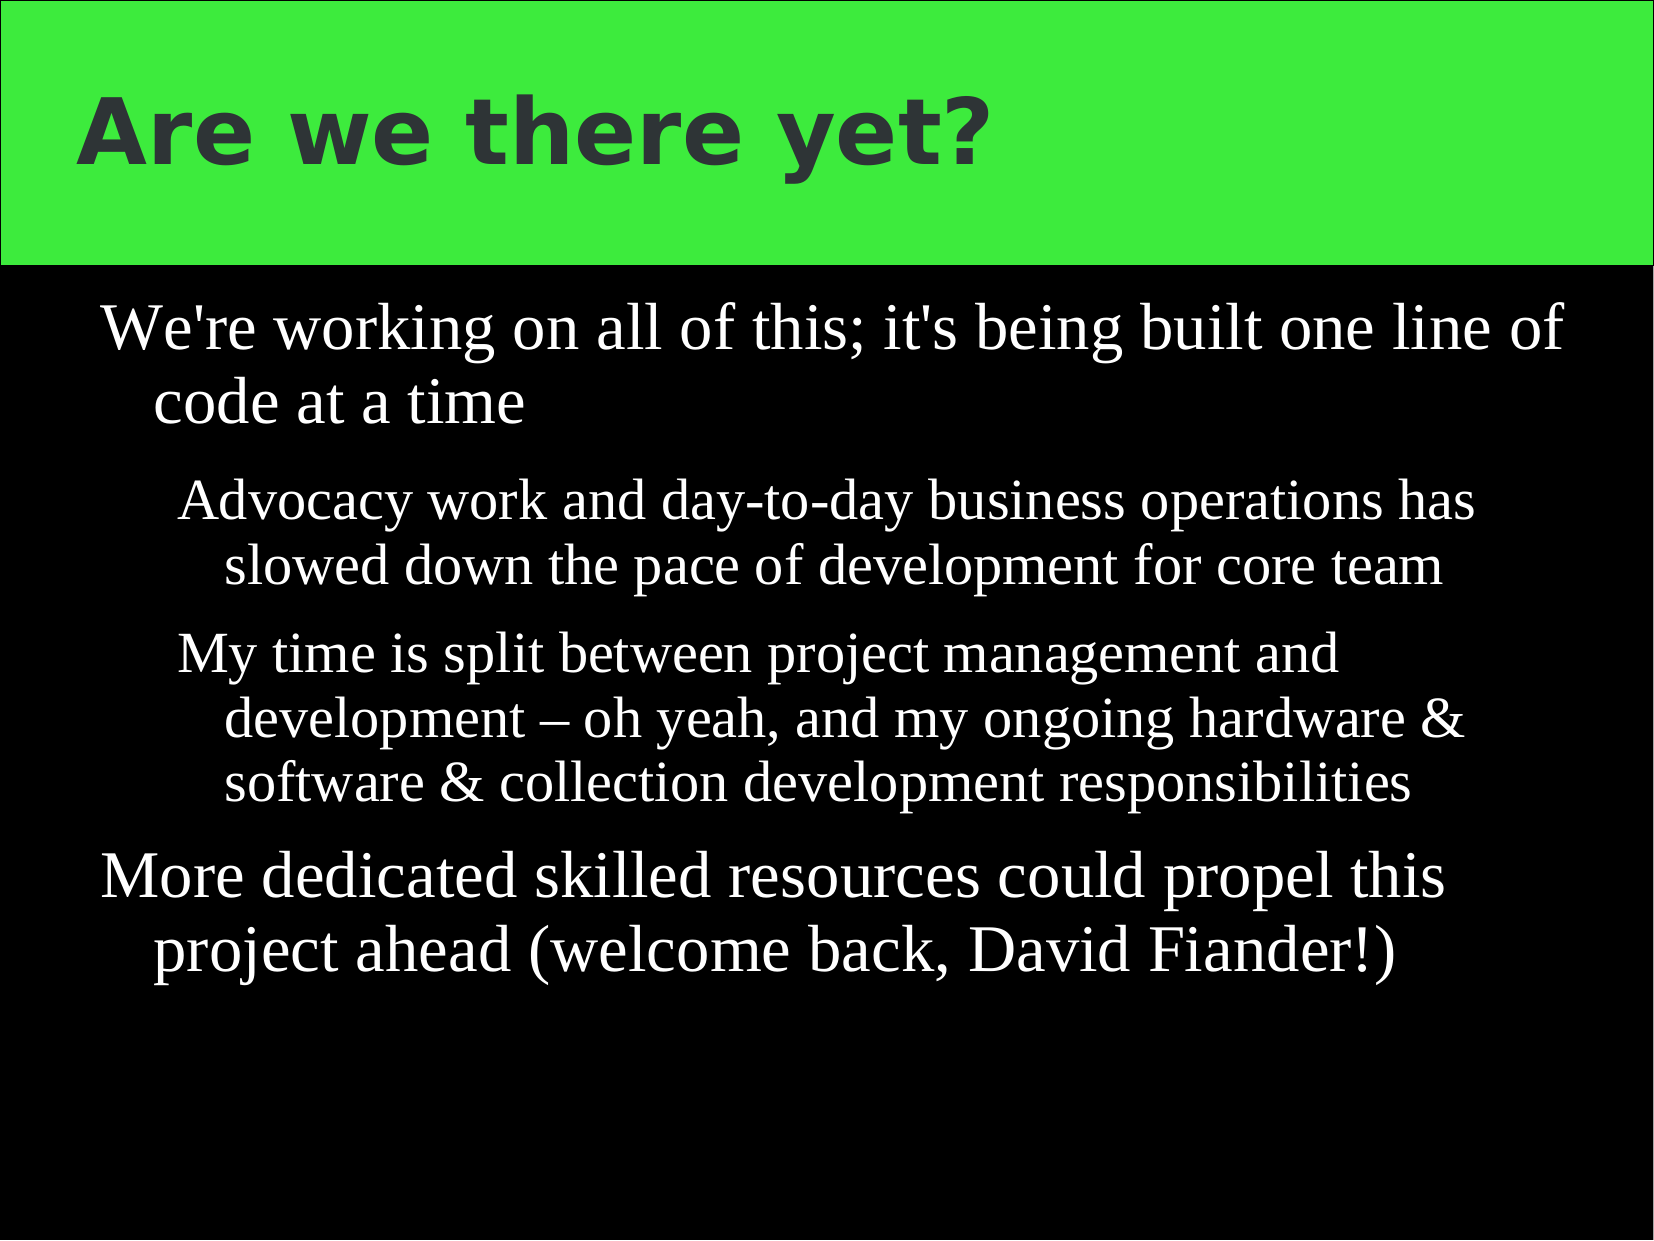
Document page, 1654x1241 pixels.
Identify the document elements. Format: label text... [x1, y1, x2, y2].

list We're working on all of this; it's being built one line of code at a time Advocacy work and day-to-day business operations has slowed down the pace of development for core team My time is split between project management and development – oh yeah, and my ongoing hardware & software & collection development responsibilities More dedicated skilled resources could propel this project ahead (welcome back, David Fiander!) [82, 290, 1571, 1140]
title Are we there yet? [76, 29, 1565, 237]
